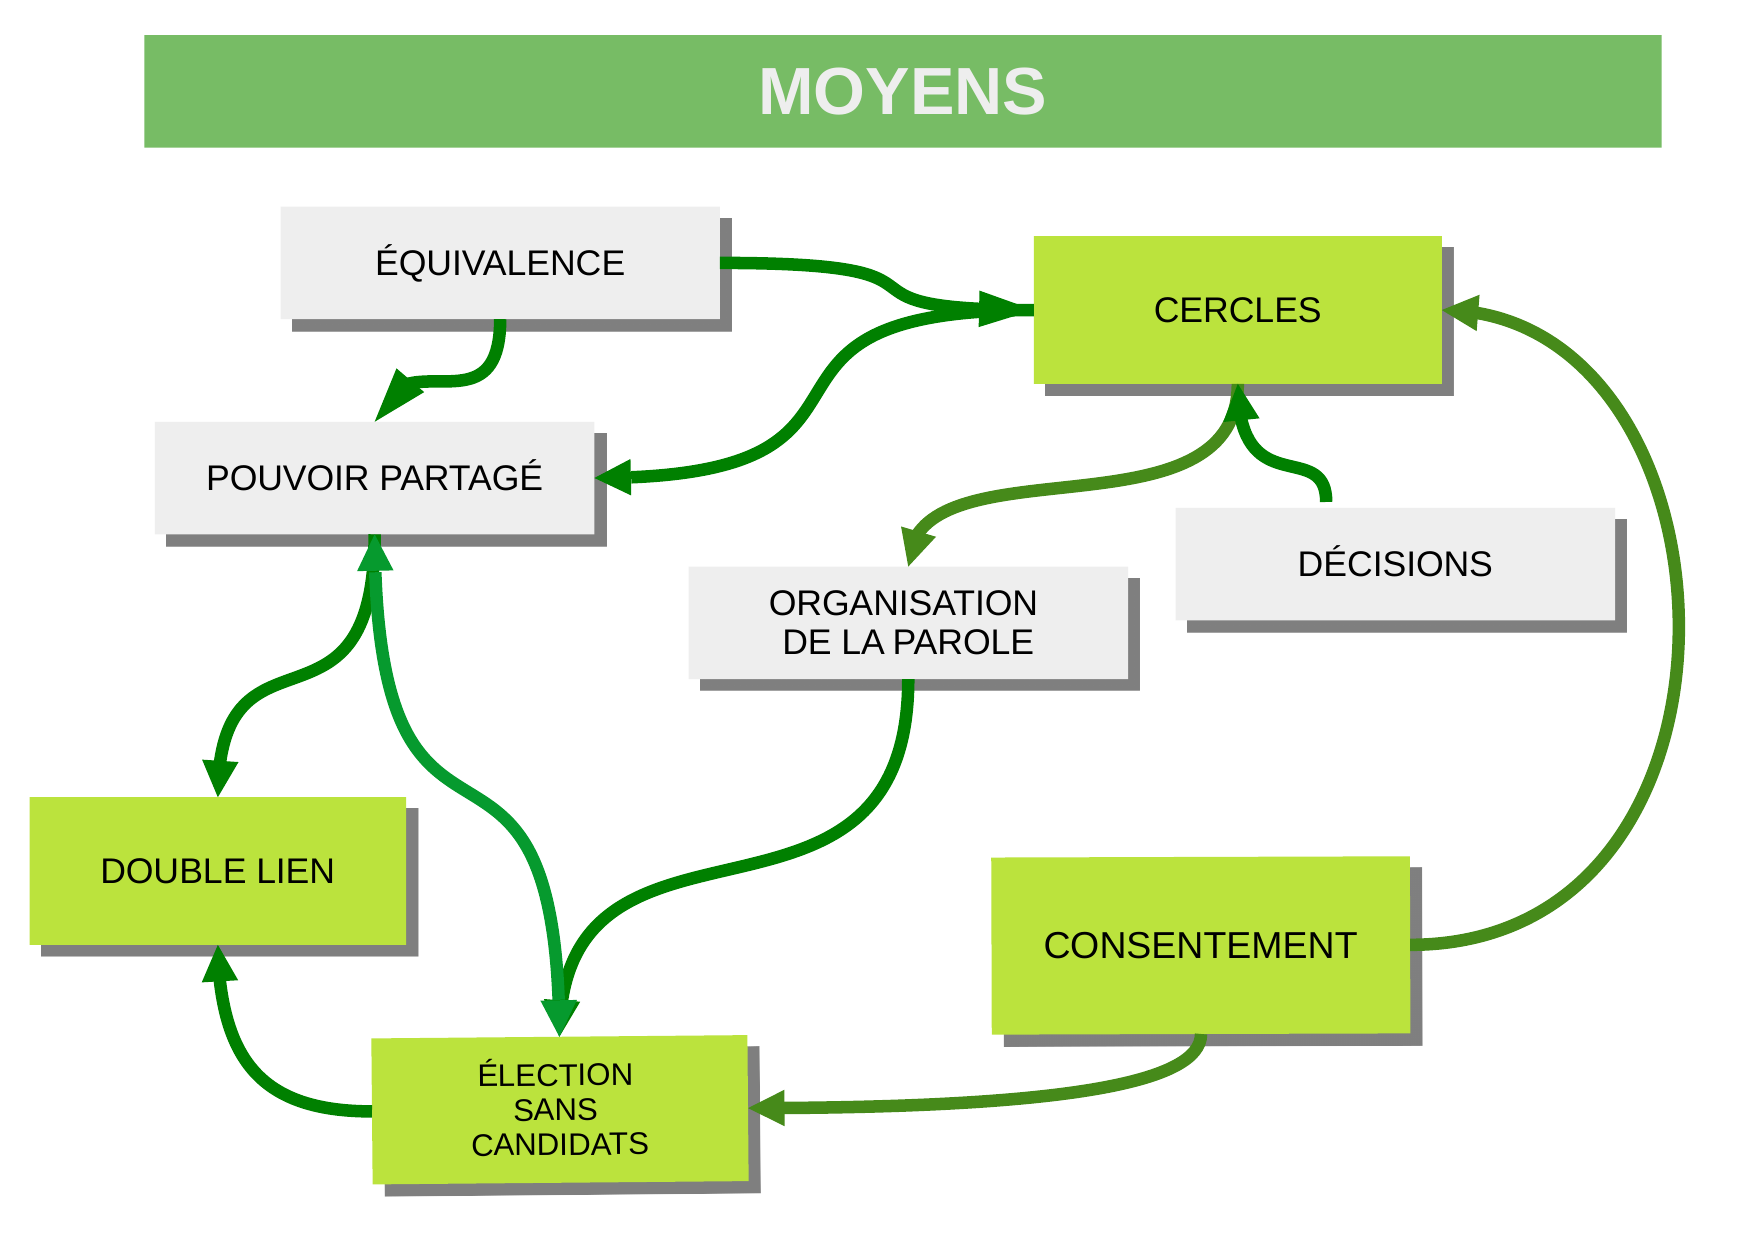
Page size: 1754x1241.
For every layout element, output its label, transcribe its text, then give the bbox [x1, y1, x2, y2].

text_box ÉQUIVALENCE [280, 206, 720, 320]
title MOYENS [144, 35, 1662, 148]
text_box POUVOIR PARTAGÉ [154, 421, 595, 535]
text_box DÉCISIONS [1175, 507, 1616, 621]
text_box ORGANISATION DE LA PAROLE [688, 566, 1129, 680]
text_box CERCLES [1033, 236, 1442, 384]
text_box ÉLECTION SANS CANDIDATS [371, 1035, 749, 1185]
text_box DOUBLE LIEN [29, 797, 407, 945]
text_box CONSENTEMENT [991, 856, 1411, 1035]
